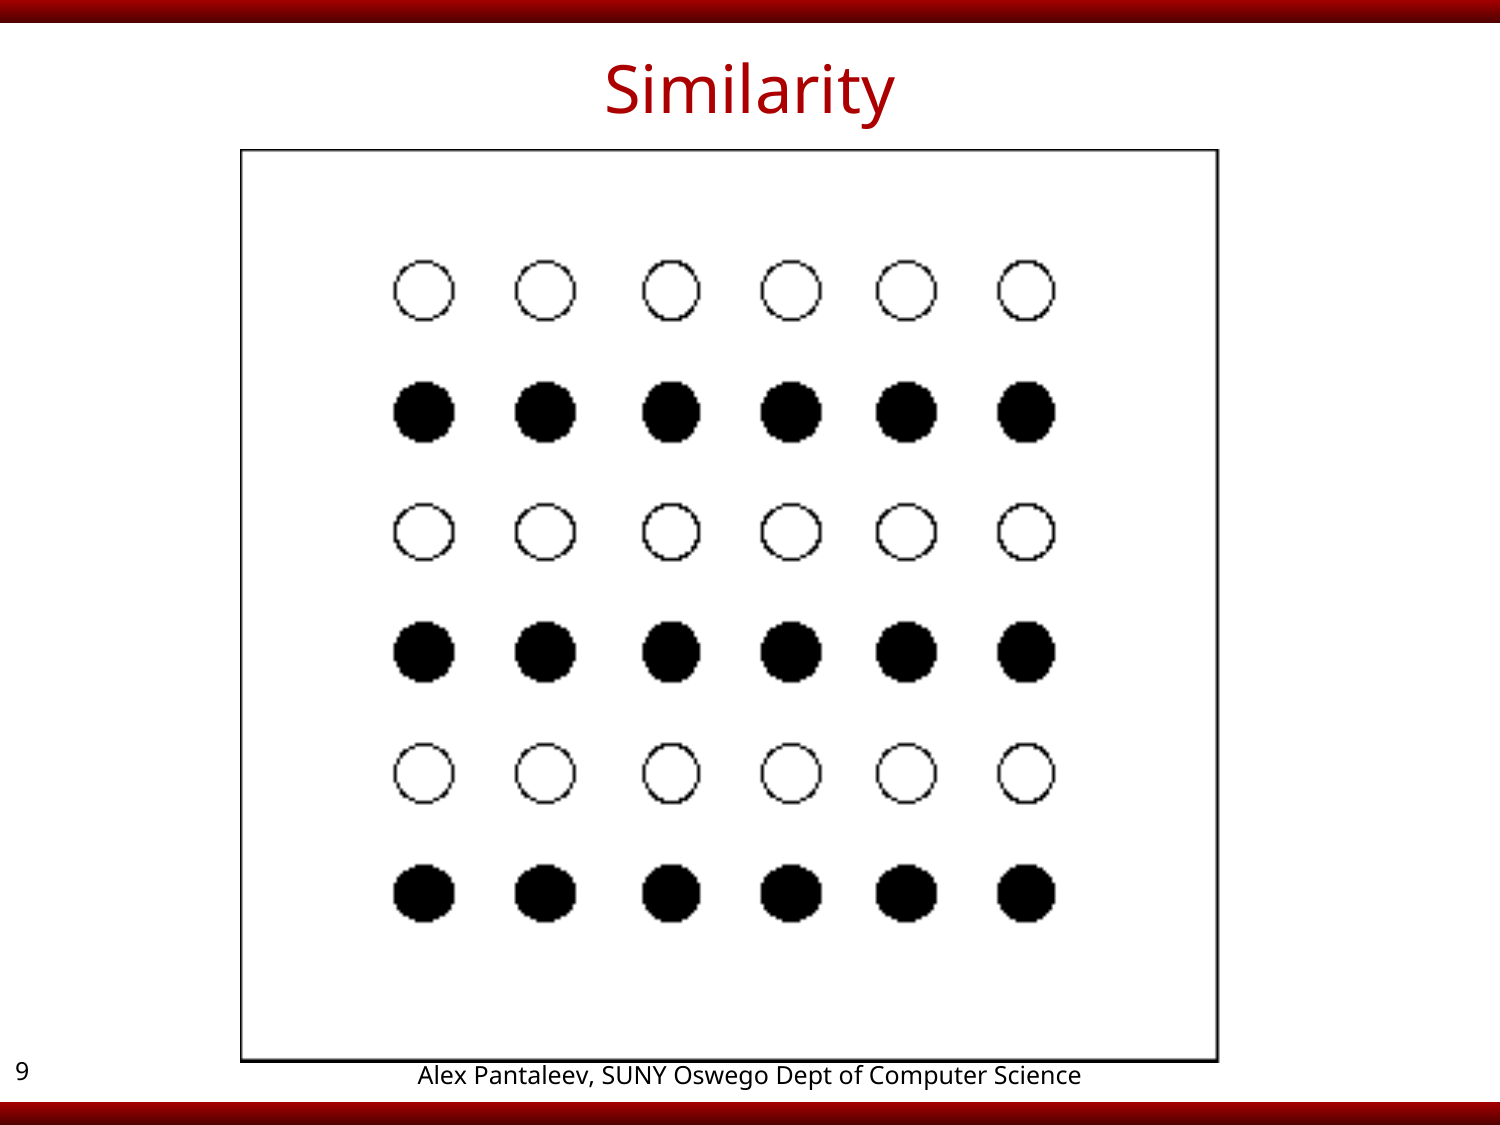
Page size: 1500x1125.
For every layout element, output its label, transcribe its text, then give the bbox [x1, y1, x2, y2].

picture [240, 149, 1223, 1063]
title Similarity [0, 32, 1500, 143]
